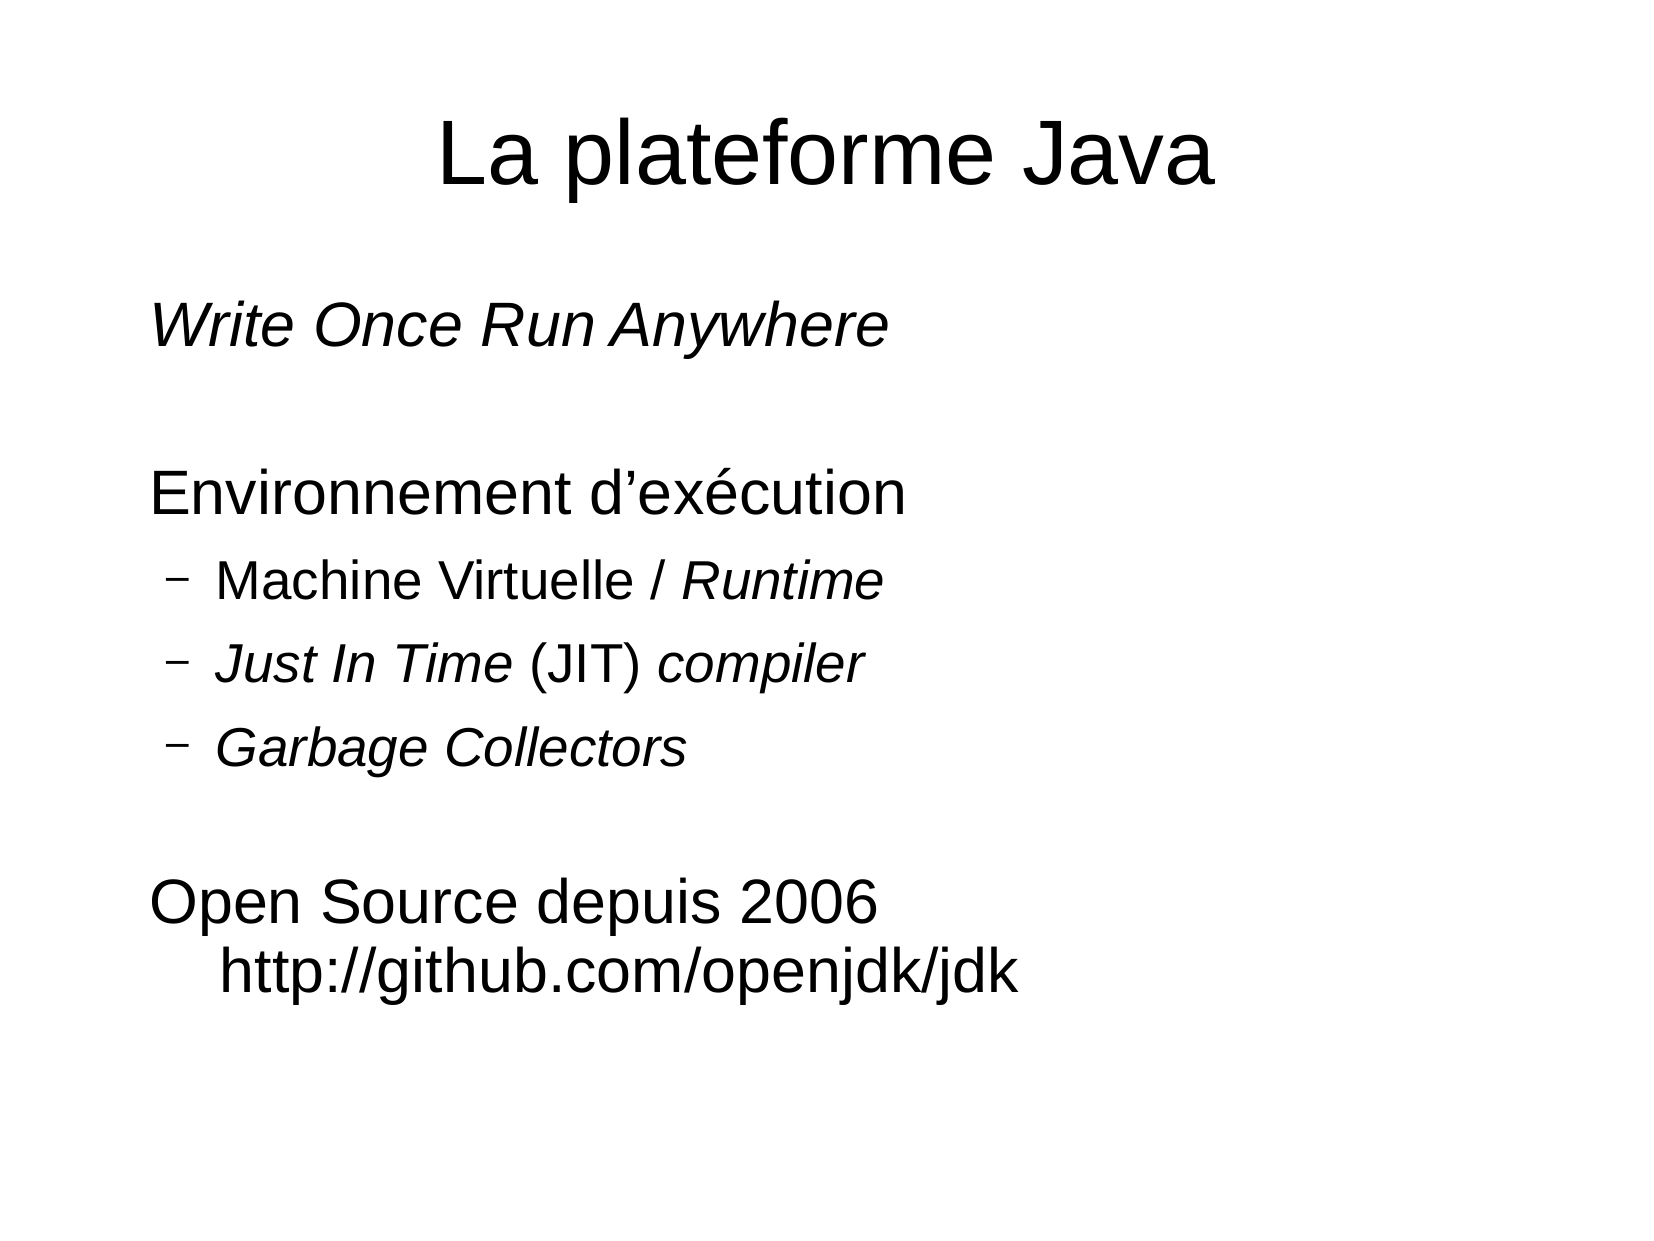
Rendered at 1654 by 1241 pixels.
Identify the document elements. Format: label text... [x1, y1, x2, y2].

title La plateforme Java [82, 49, 1571, 257]
list Write Once Run Anywhere Environnement d’exécution Machine Virtuelle / Runtime Just In Time (JIT) compiler Garbage Collectors Open Source depuis 2006 http://github.com/openjdk/jdk [82, 290, 1571, 1010]
